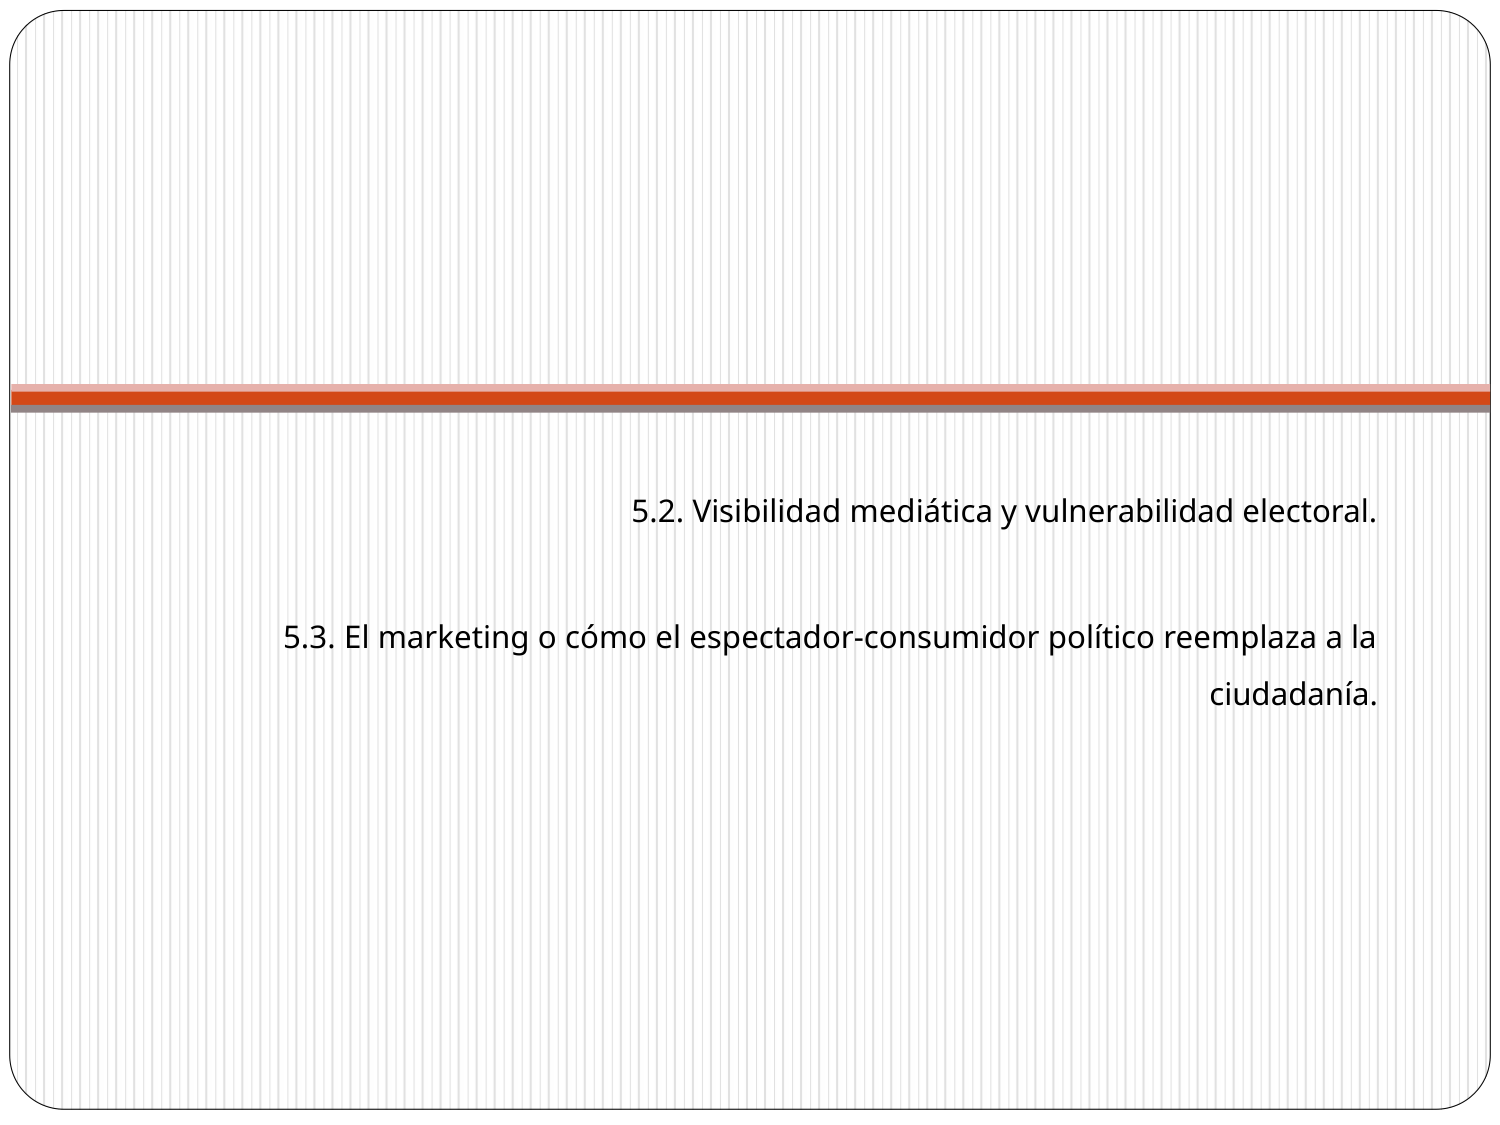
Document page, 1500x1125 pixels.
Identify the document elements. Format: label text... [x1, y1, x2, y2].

list 5.2. Visibilidad mediática y vulnerabilidad electoral. 5.3. El marketing o cómo el espectador-consumidor político reemplaza a la ciudadanía. [118, 349, 1394, 988]
picture [9, 9, 1491, 1110]
